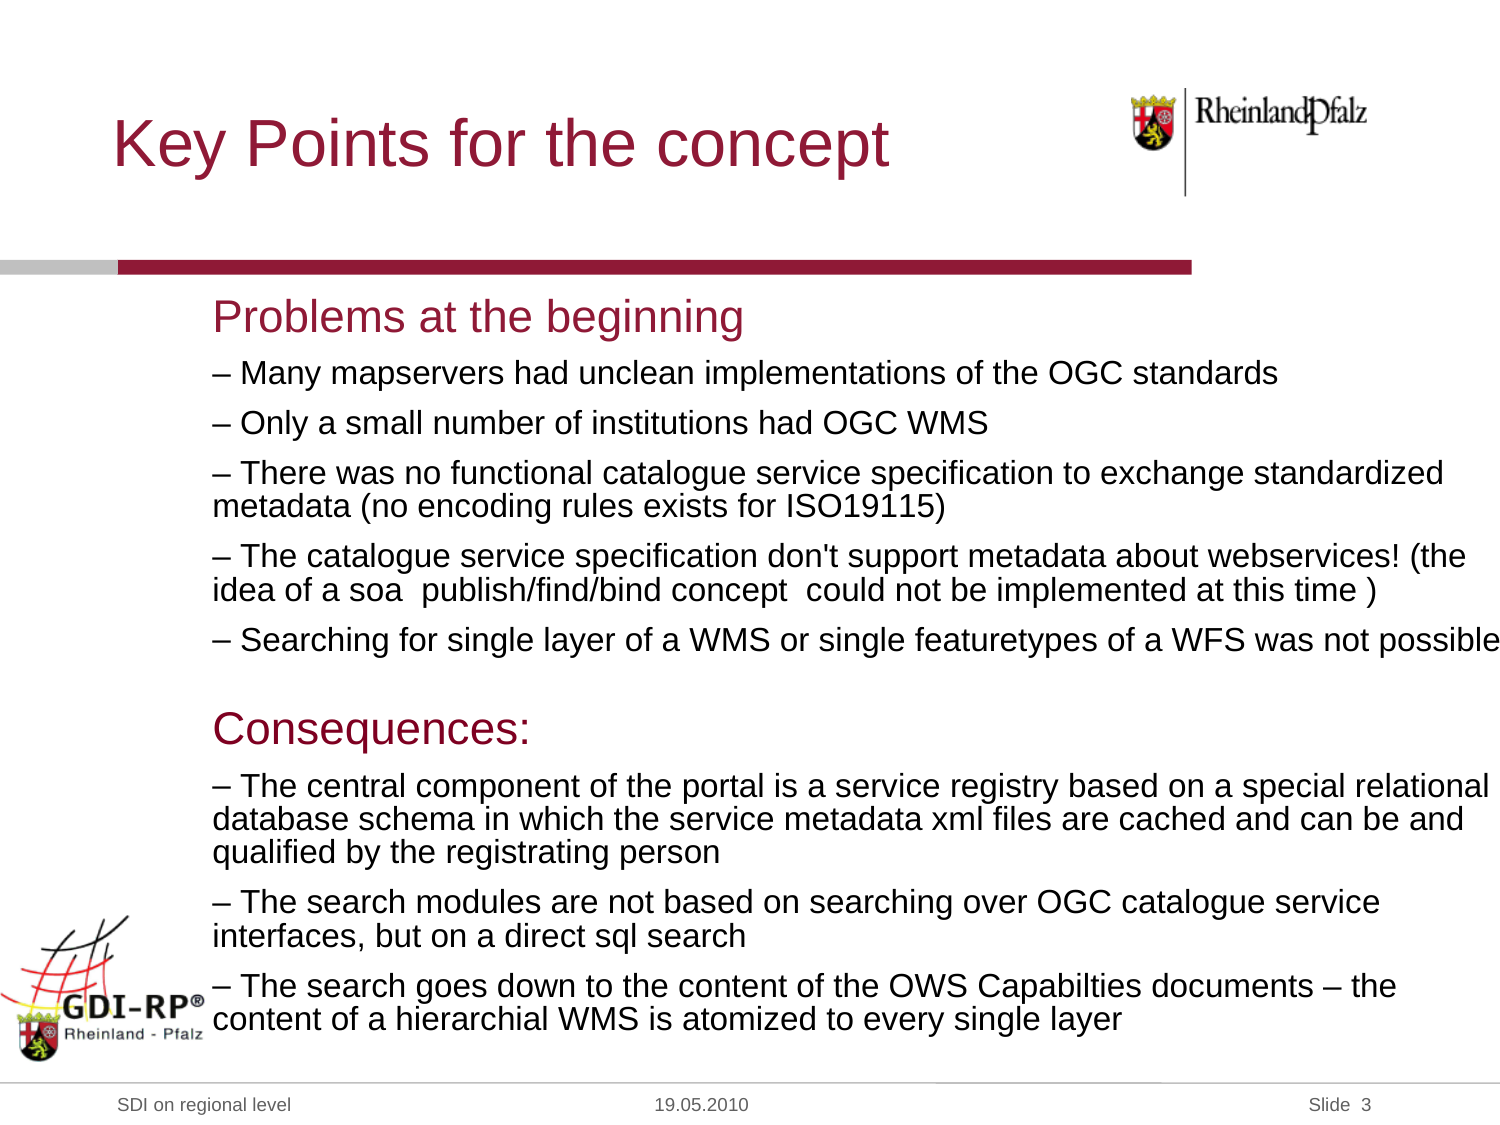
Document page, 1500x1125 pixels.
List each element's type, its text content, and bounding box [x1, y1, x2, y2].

picture [0, 915, 207, 1063]
list Problems at the beginning Many mapservers had unclean implementations of the OGC standards Only a small number of institutions had OGC WMS There was no functional catalogue service specification to exchange standardized metadata (no encoding rules exists for ISO19115) The catalogue service specification don't support metadata about webservices! (the idea of a soa publish/find/bind concept could not be implemented at this time ) Searching for single layer of a WMS or single featuretypes of a WFS was not possible Consequences: The central component of the portal is a service registry based on a special relational database schema in which the service metadata xml files are cached and can be and qualified by the registrating person The search modules are not based on searching over OGC catalogue service interfaces, but on a direct sql search The search goes down to the content of the OWS Capabilties documents – the content of a hierarchial WMS is atomized to every single layer [212, 295, 1500, 1125]
title Key Points for the concept [112, 63, 1071, 224]
picture [1131, 88, 1447, 198]
